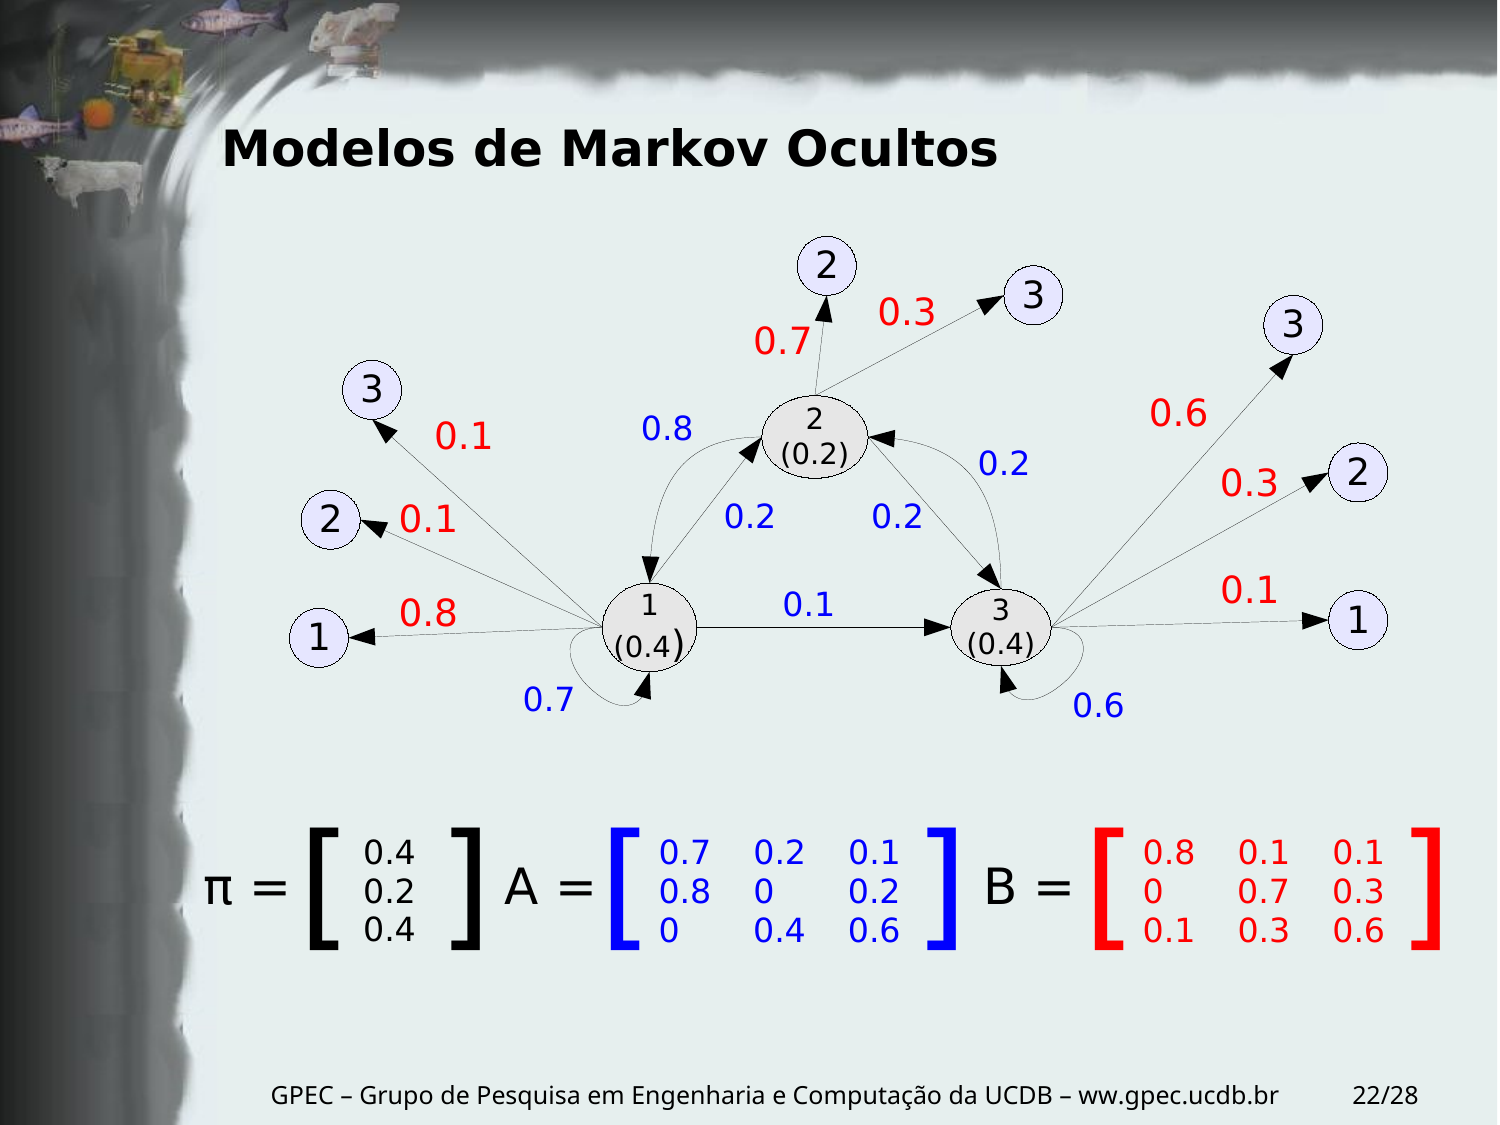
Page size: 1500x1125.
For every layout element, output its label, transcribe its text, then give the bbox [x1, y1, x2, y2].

text_box 3 (0.4) [950, 588, 1052, 666]
text_box 1 [1328, 590, 1388, 650]
text_box 1 [289, 608, 349, 668]
text_box [ ] [584, 797, 976, 973]
text_box 2 [1328, 442, 1388, 502]
text_box 0.3 [1205, 454, 1294, 514]
text_box 0.7 [507, 673, 590, 727]
picture [0, 0, 1498, 1125]
text_box 0.1 [419, 407, 508, 466]
text_box B = [968, 850, 1089, 924]
text_box [ ] [1068, 797, 1461, 973]
text_box 3 [1263, 295, 1323, 355]
text_box 0.2 [708, 490, 791, 544]
text_box 0.8 [626, 401, 709, 456]
text_box 0.6 [1134, 383, 1223, 443]
text_box 2 (0.2) [761, 395, 869, 479]
text_box 2 [797, 236, 857, 296]
text_box 0.1 [383, 490, 473, 549]
text_box 0.8 [383, 584, 473, 643]
text_box 3 [342, 360, 402, 420]
text_box 0.7 [738, 312, 827, 372]
text_box 0.6 [1057, 679, 1140, 733]
text_box 0.2 [963, 437, 1045, 491]
text_box 0.1 [767, 578, 850, 633]
text_box 0.3 [862, 283, 951, 342]
text_box π = [188, 850, 305, 924]
text_box A = [490, 850, 610, 924]
text_box 0.2 [856, 490, 939, 544]
text_box 0.1 [1205, 561, 1294, 620]
title Modelos de Markov Ocultos [206, 84, 1477, 215]
text_box 2 [301, 490, 361, 550]
text_box 3 [1003, 265, 1063, 325]
text_box [ ] [283, 797, 504, 973]
text_box 1 (0.4) [602, 583, 697, 672]
